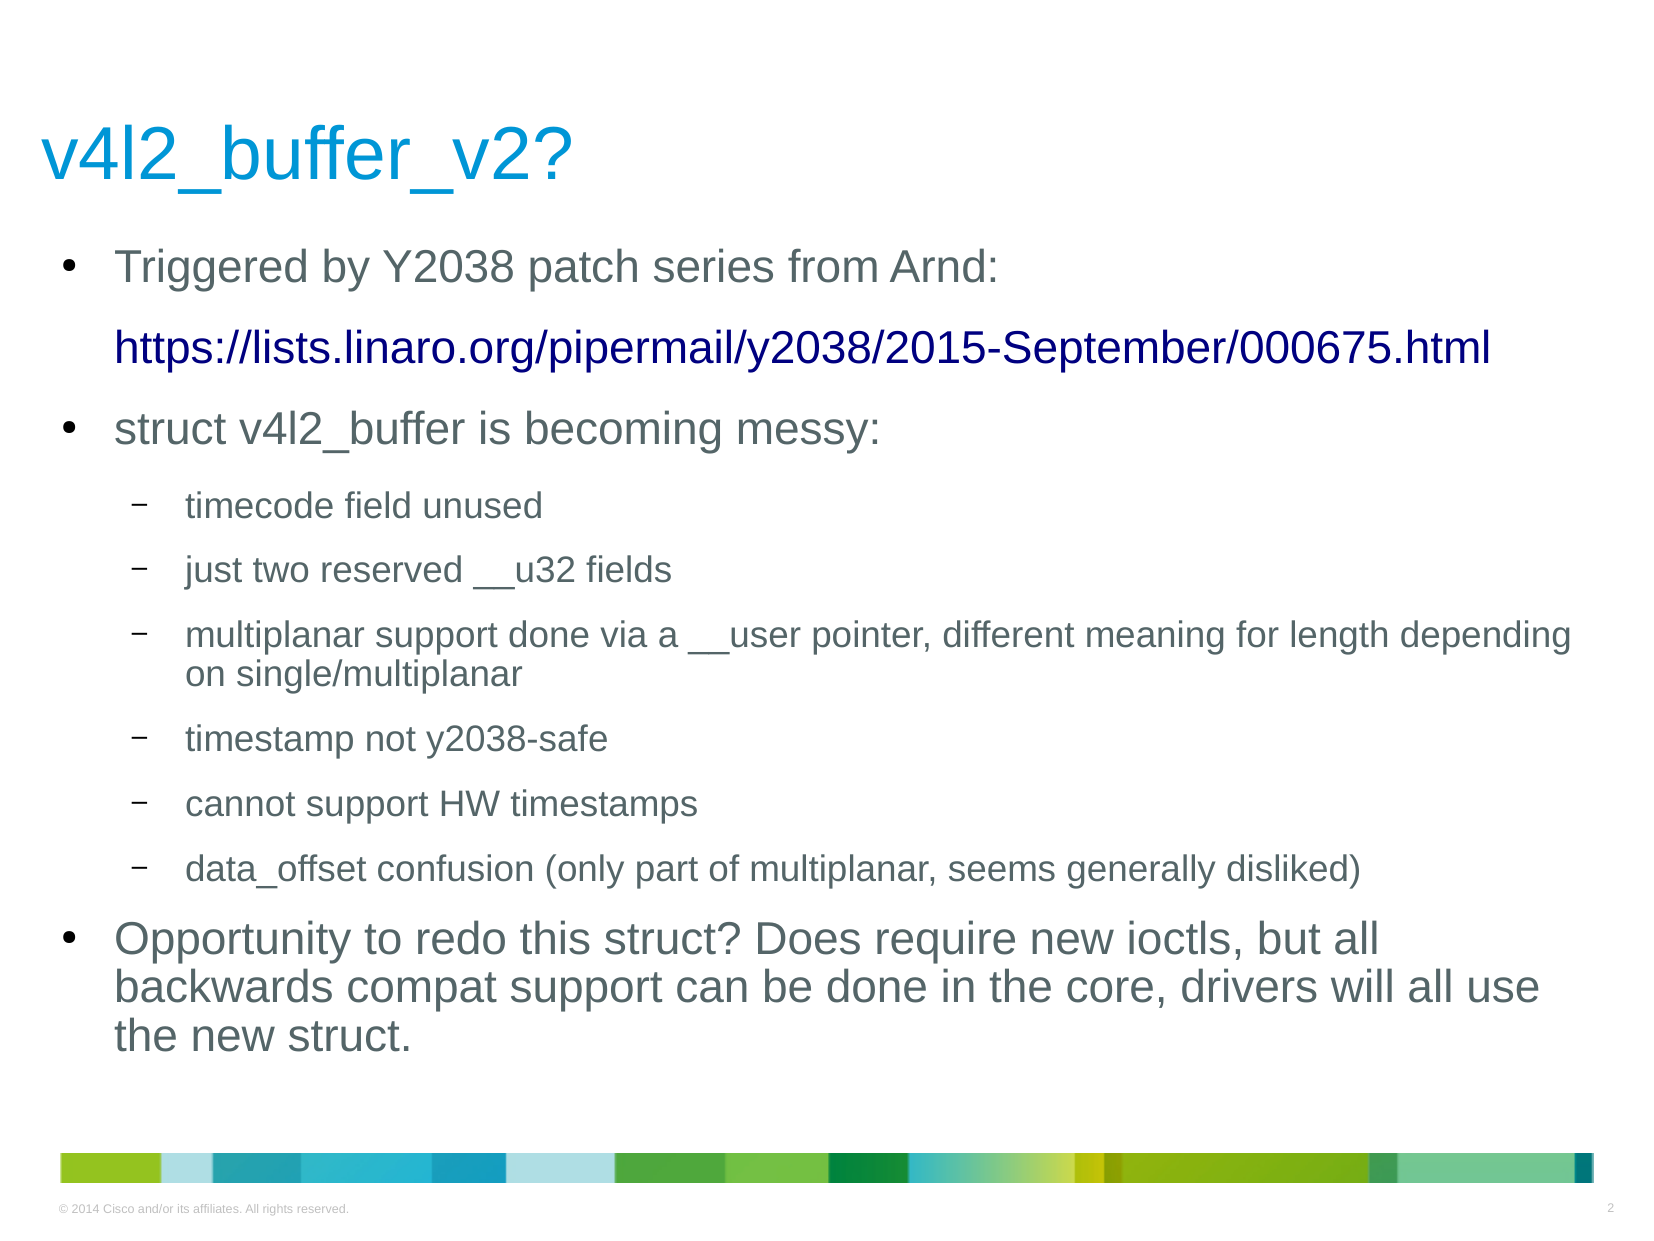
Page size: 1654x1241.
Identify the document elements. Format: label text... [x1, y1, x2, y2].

list Triggered by Y2038 patch series from Arnd: https://lists.linaro.org/pipermail/y2038/2015-September/000675.html struct v4l2_buffer is becoming messy: timecode field unused just two reserved __u32 fields multiplanar support done via a __user pointer, different meaning for length depending on single/multiplanar timestamp not y2038-safe cannot support HW timestamps data_offset confusion (only part of multiplanar, seems generally disliked) Opportunity to redo this struct? Does require new ioctls, but all backwards compat support can be done in the core, drivers will all use the new struct. [43, 243, 1595, 1141]
picture [60, 1153, 1594, 1183]
title v4l2_buffer_v2? [41, 78, 1595, 230]
